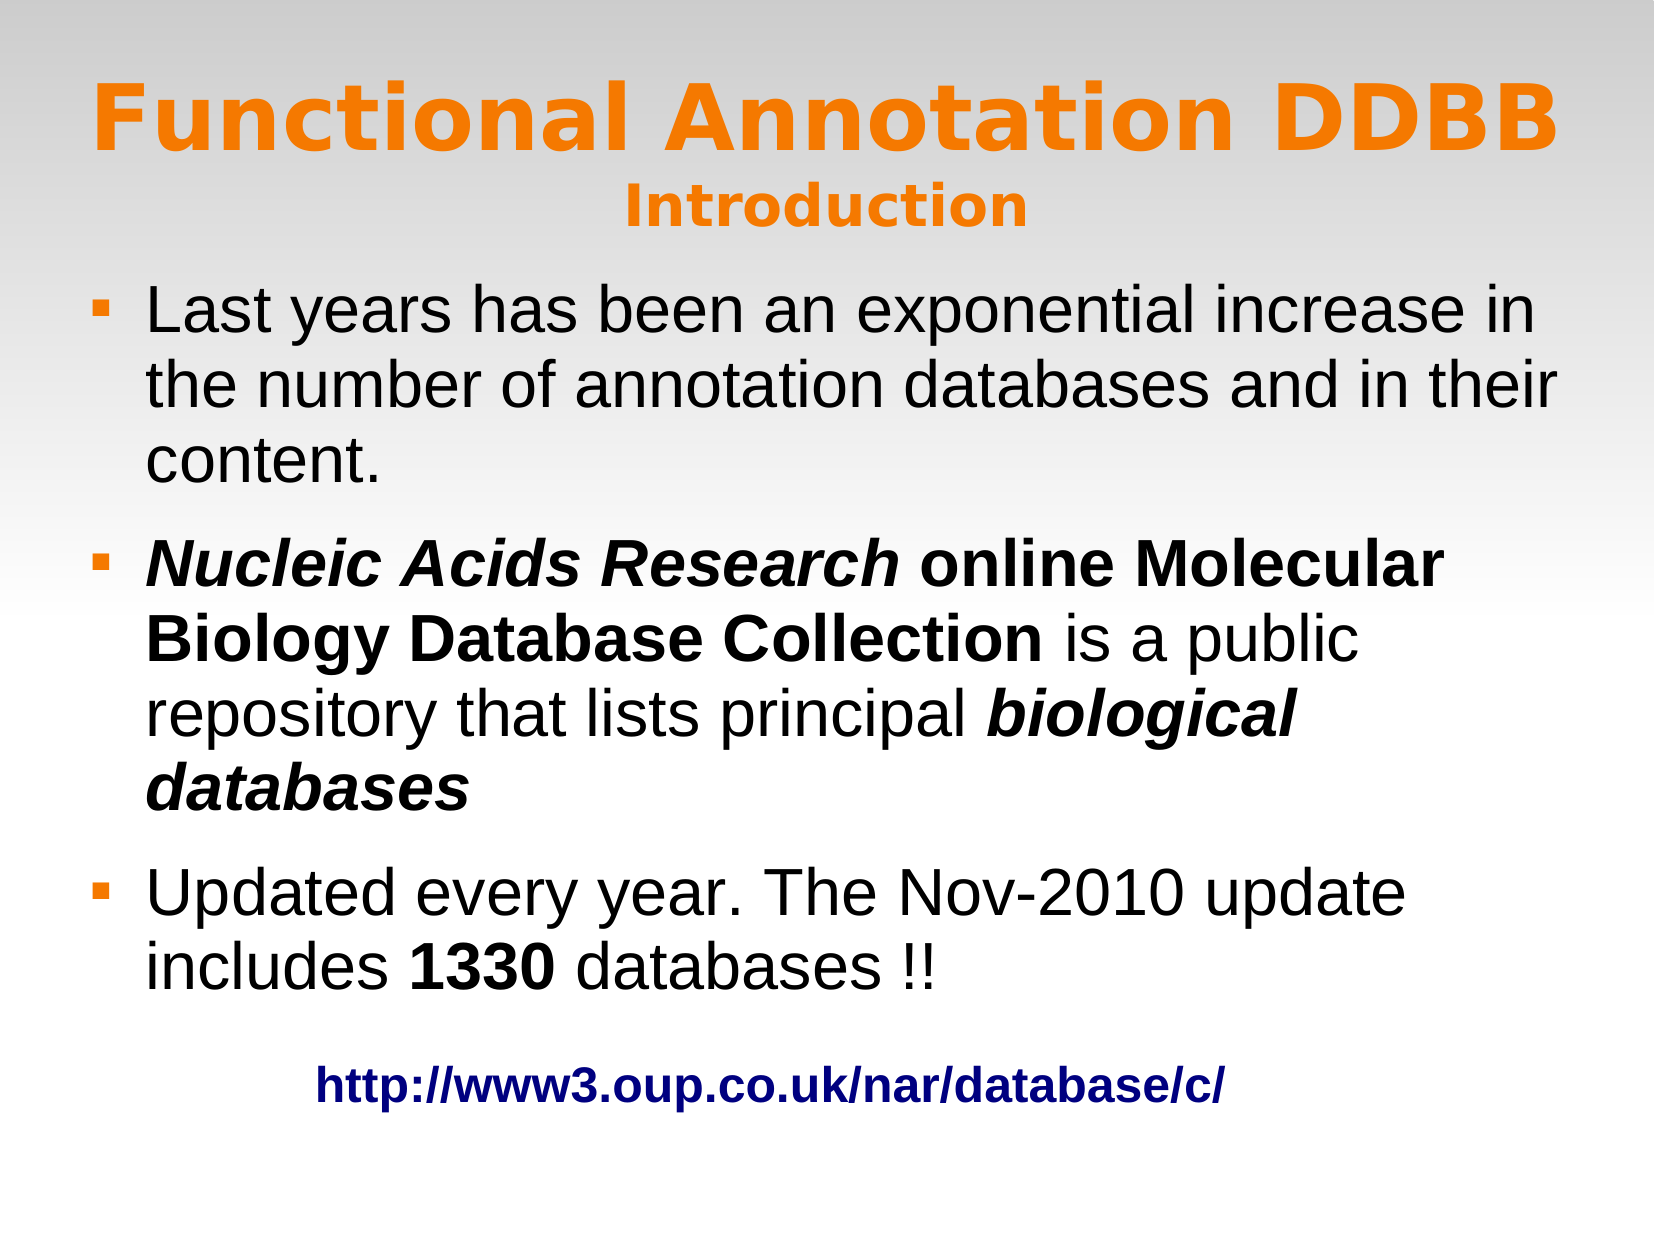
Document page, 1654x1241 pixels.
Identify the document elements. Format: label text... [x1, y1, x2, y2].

title Functional Annotation DDBB Introduction [82, 56, 1571, 250]
text_box http://www3.oup.co.uk/nar/database/c/ [300, 1050, 1313, 1130]
list Last years has been an exponential increase in the number of annotation databases and in their content. Nucleic Acids Research online Molecular Biology Database Collection is a public repository that lists principal biological databases Updated every year. The Nov-2010 update includes 1330 databases !! [75, 272, 1564, 1005]
